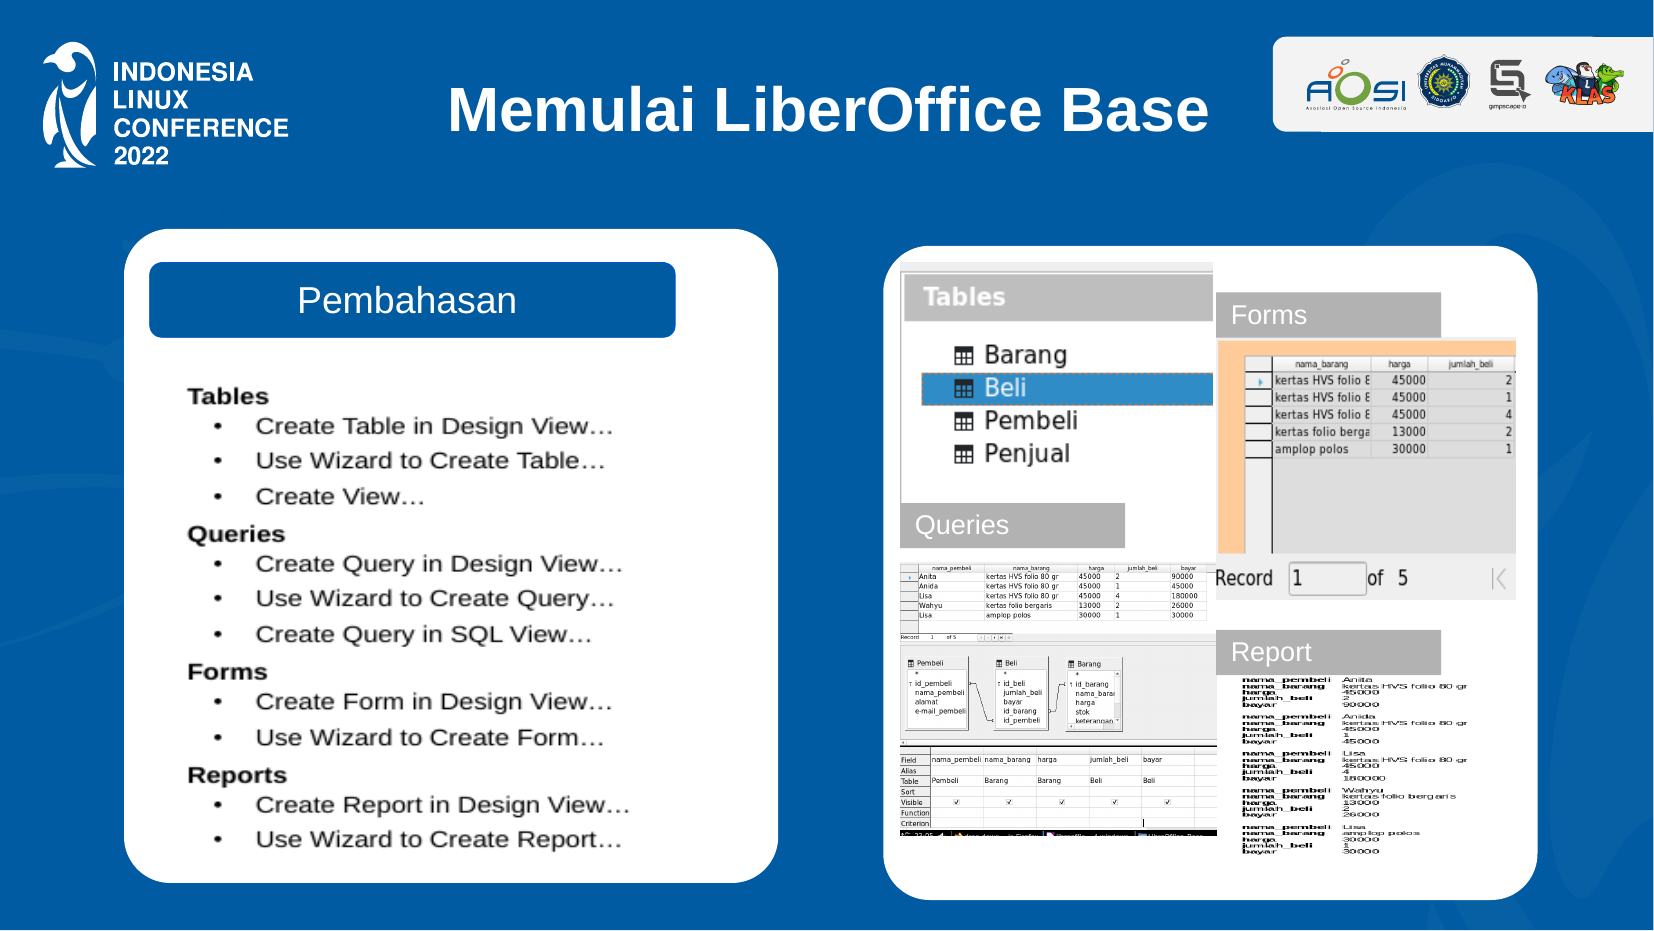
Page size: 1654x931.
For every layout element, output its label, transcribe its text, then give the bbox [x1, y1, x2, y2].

picture [1237, 674, 1501, 863]
title Memulai LiberOffice Base [82, 75, 1576, 188]
text_box Pembahasan [150, 262, 676, 338]
picture [900, 262, 1213, 504]
text_box [124, 228, 779, 883]
text_box Report [1216, 629, 1442, 676]
text_box Queries [900, 503, 1126, 549]
picture [1417, 54, 1471, 75]
picture [1545, 62, 1624, 105]
text_box [883, 245, 1538, 901]
text_box Forms [1216, 292, 1442, 338]
picture [164, 370, 713, 863]
picture [900, 337, 1516, 836]
